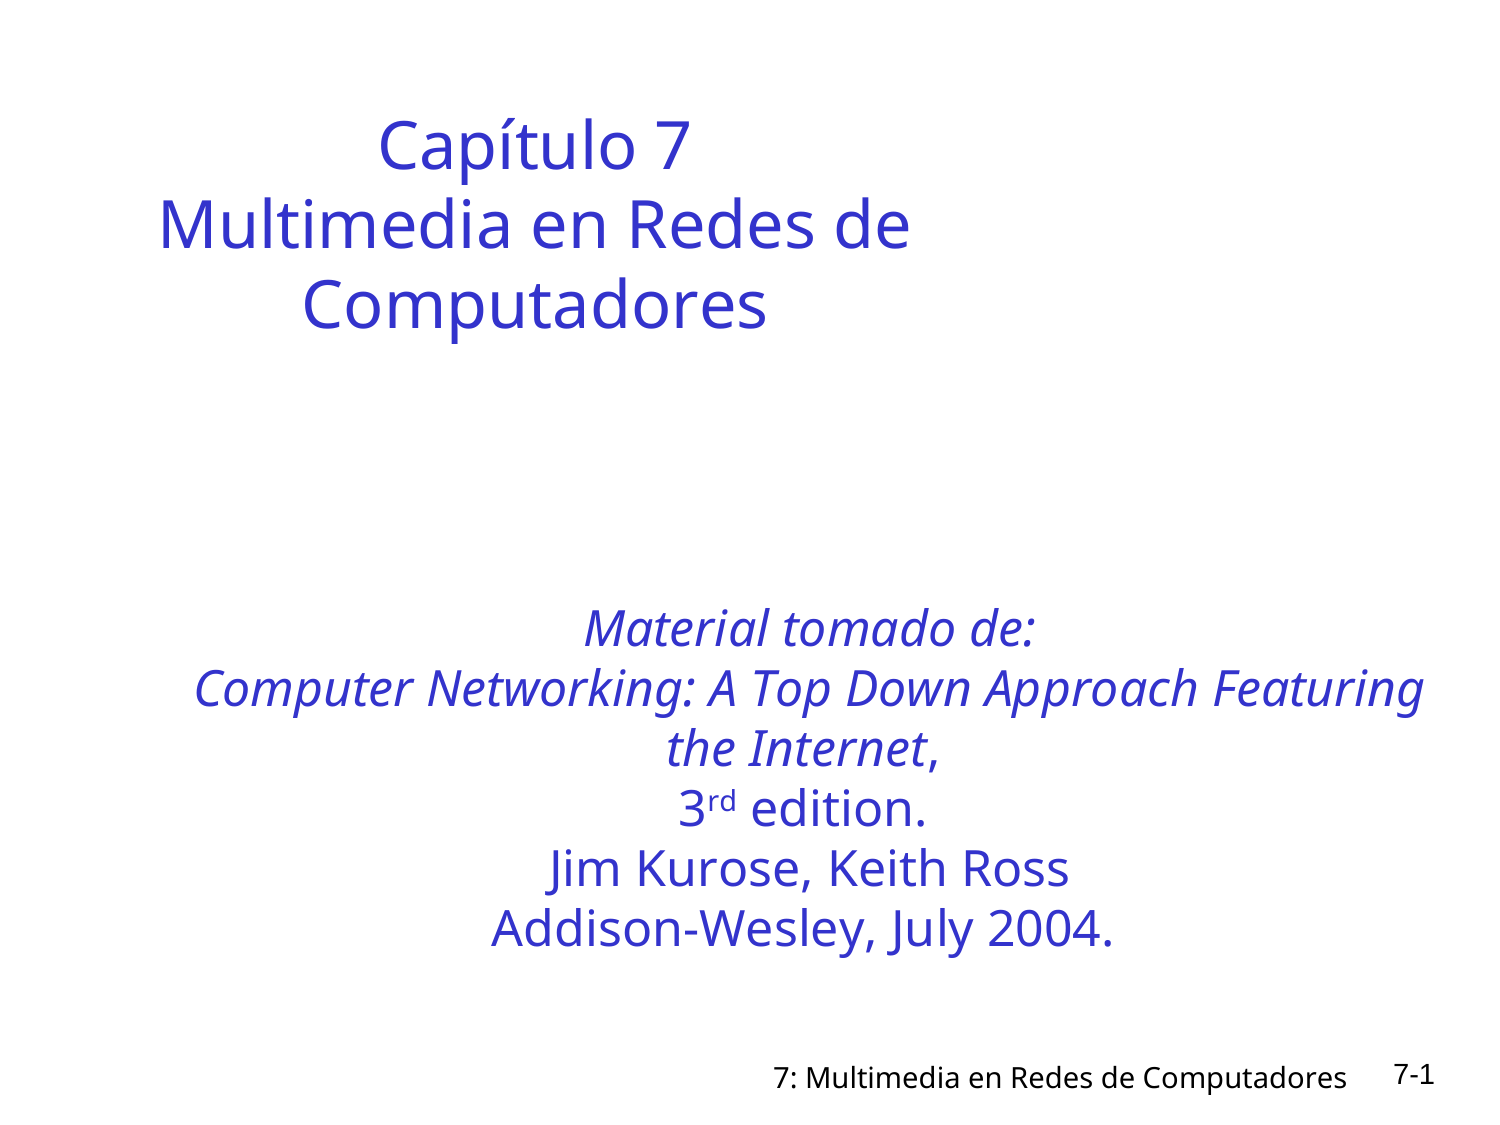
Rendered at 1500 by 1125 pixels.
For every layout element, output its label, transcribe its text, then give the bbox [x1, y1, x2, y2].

text_box Capítulo 7 Multimedia en Redes de Computadores [62, 80, 1009, 364]
text_box Material tomado de: Computer Networking: A Top Down Approach Featuring the Internet, 3rd edition. Jim Kurose, Keith Ross Addison-Wesley, July 2004. [150, 571, 1470, 1042]
